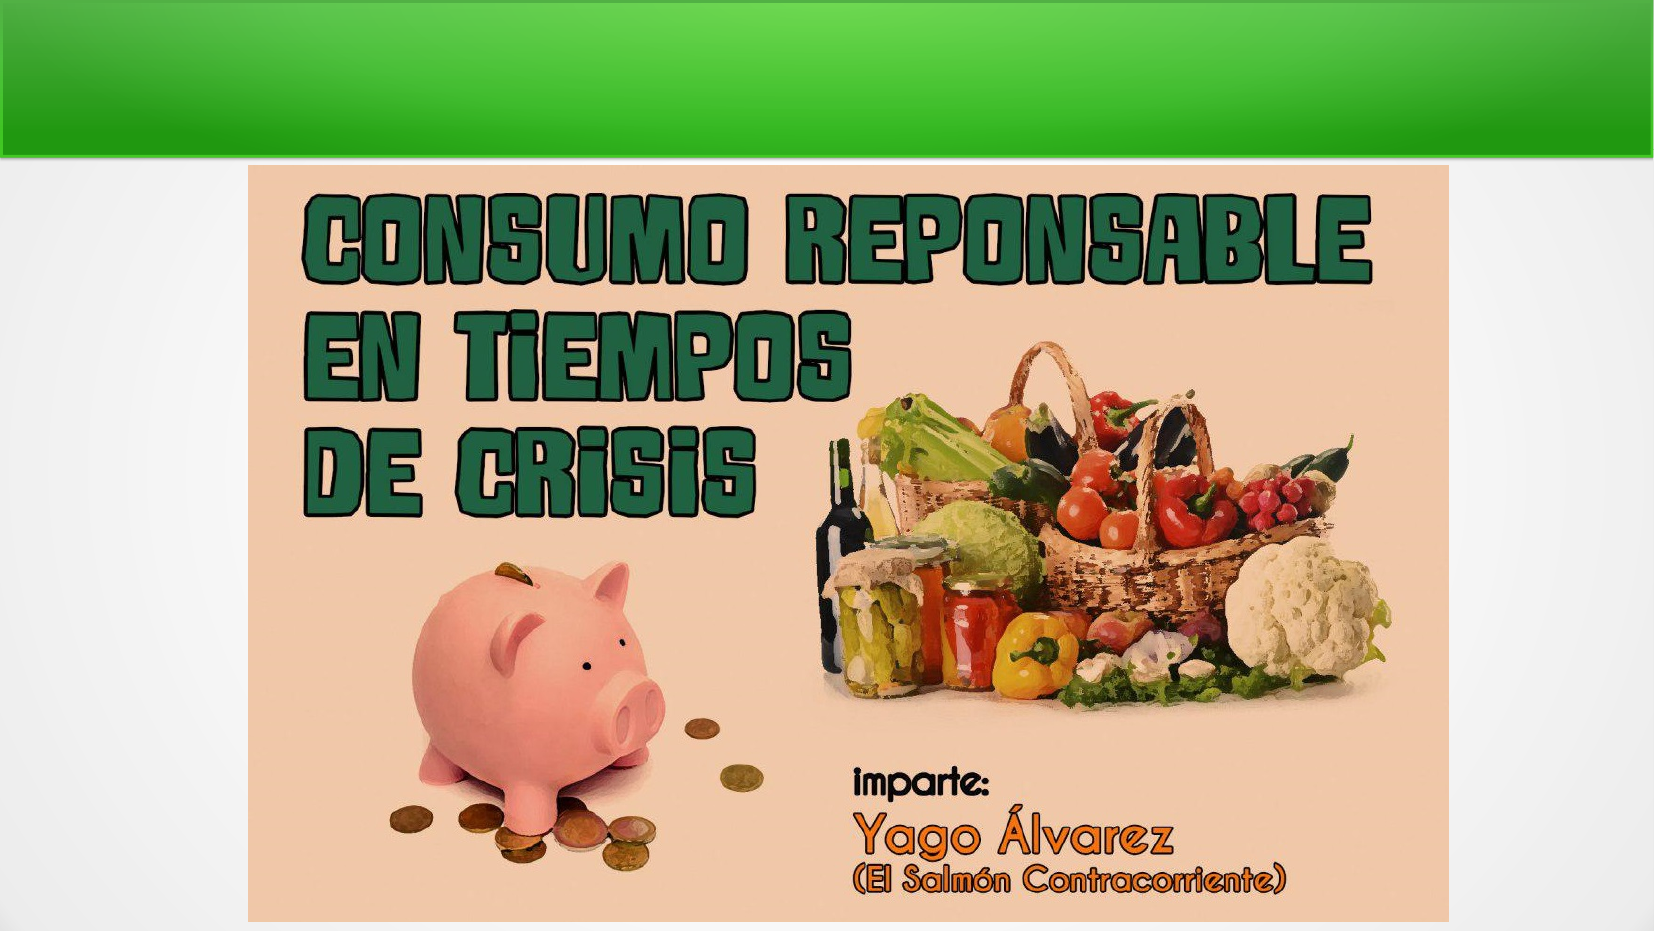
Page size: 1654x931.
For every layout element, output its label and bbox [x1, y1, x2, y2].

picture [248, 165, 1449, 923]
